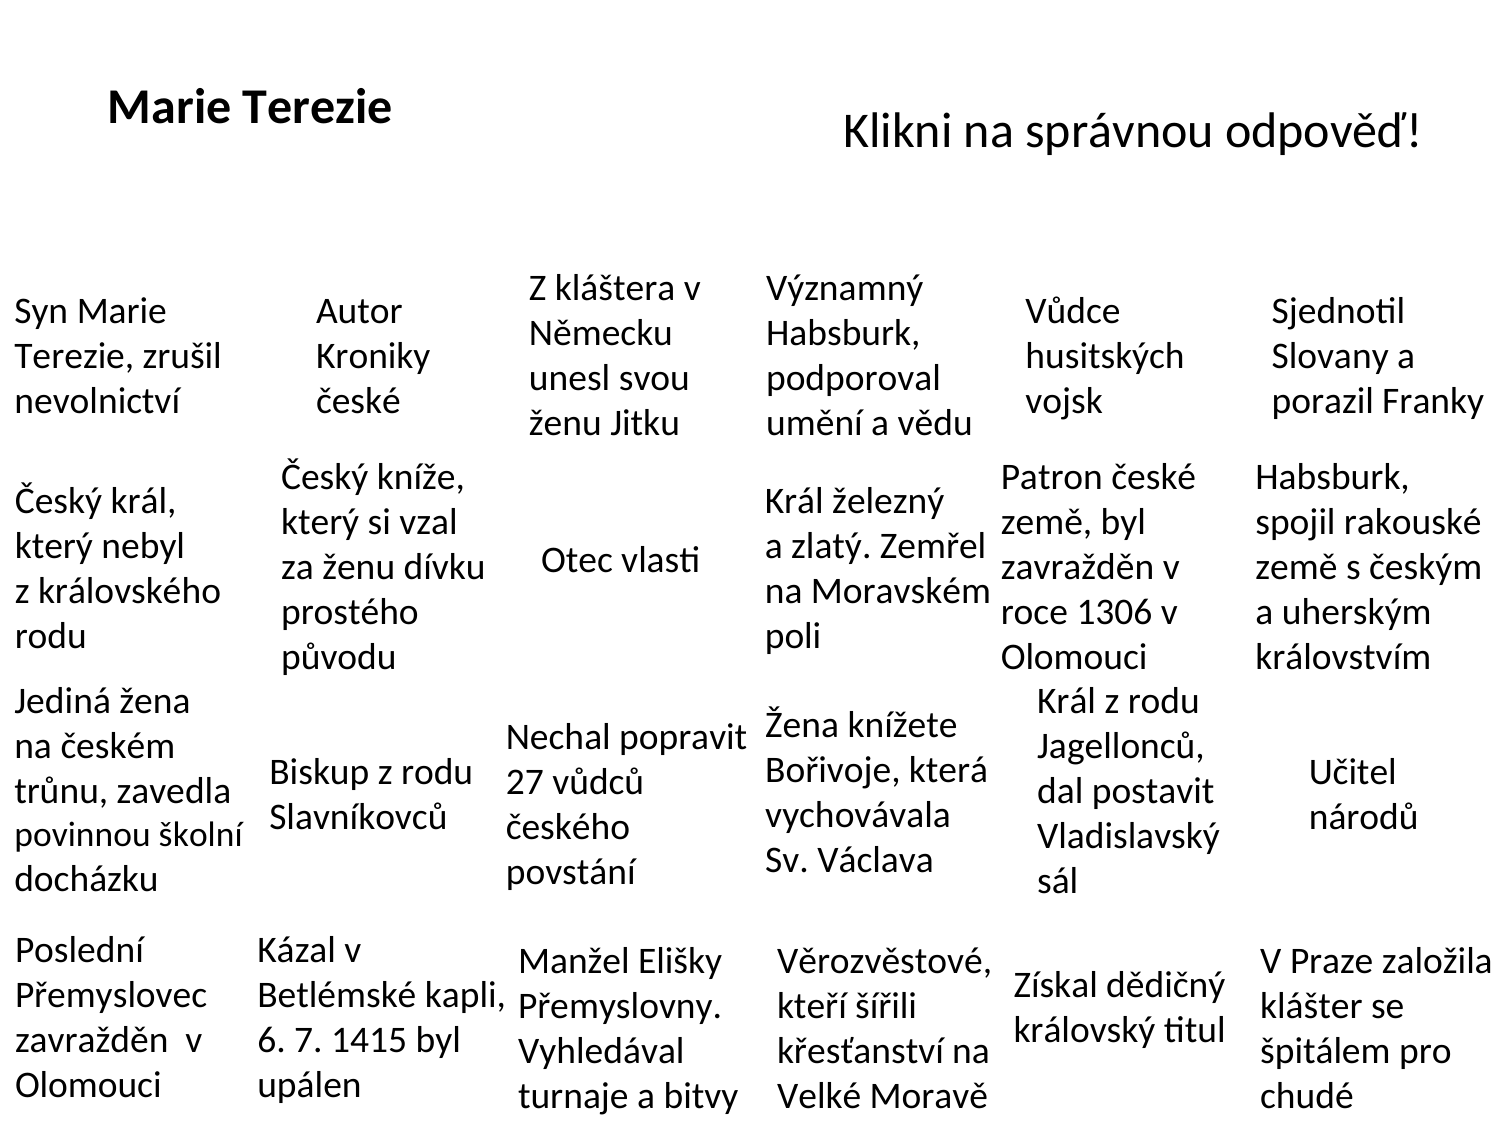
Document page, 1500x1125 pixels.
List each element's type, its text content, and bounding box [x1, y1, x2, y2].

text_box Český kníže, který si vzal za ženu dívku prostého původu [266, 444, 501, 685]
table_cell [250, 1113, 500, 1125]
table_cell [0, 453, 250, 668]
text_box Patron české země, byl zavražděn v roce 1306 v Olomouci [985, 444, 1212, 685]
text_box Autor Kroniky české [301, 278, 446, 430]
table_header [500, 229, 750, 453]
table_cell [250, 453, 266, 677]
text_box Nechal popravit 27 vůdců českého povstání [491, 704, 763, 900]
text_box V Praze založila klášter se špitálem pro chudé [1237, 928, 1500, 1124]
text_box Manžel Elišky Přemyslovny. Vyhledával turnaje a bitvy [503, 928, 754, 1124]
table_cell [750, 677, 1000, 692]
table_cell [750, 664, 985, 677]
text_box Marie Terezie [93, 66, 409, 142]
table_cell [259, 677, 500, 901]
text_box Učitel národů [1294, 739, 1434, 846]
text_box Vůdce husitských vojsk [1010, 278, 1200, 430]
table_header [750, 229, 1000, 453]
table_header [1000, 229, 1250, 453]
table_cell [1250, 901, 1500, 928]
table_cell [1250, 677, 1500, 901]
text_box Kázal v Betlémské kapli, 6. 7. 1415 byl upálen [242, 916, 522, 1113]
table_cell [1000, 1058, 1250, 1125]
table_header [250, 229, 500, 453]
text_box Otec vlasti [526, 527, 716, 588]
text_box Klikni na správnou odpověď! [828, 90, 1438, 166]
table_cell [1000, 901, 1250, 952]
text_box Věrozvěstové, kteří šířili křesťanství na Velké Moravě [762, 928, 1008, 1124]
table_cell [1212, 453, 1240, 677]
text_box Český král, který nebyl z královského rodu [0, 467, 237, 664]
text_box Žena knížete Bořivoje, která vychovávala Sv. Václava [750, 692, 1004, 888]
table_cell [750, 901, 1000, 1125]
table_cell [750, 453, 985, 467]
table_cell [250, 901, 500, 916]
text_box Z kláštera v Německu unesl svou ženu Jitku [514, 255, 725, 451]
table_header [0, 229, 250, 453]
table_cell [1235, 677, 1250, 901]
text_box Král železný a zlatý. Zemřel na Moravském poli [749, 467, 985, 664]
text_box Habsburk, spojil rakouské země s českým a uherským královstvím [1240, 444, 1498, 685]
text_box Získal dědičný královský titul [998, 952, 1237, 1058]
text_box Poslední Přemyslovec zavražděn v Olomouci [0, 916, 232, 1125]
text_box Král z rodu Jagellonců, dal postavit Vladislavský sál [1022, 668, 1235, 910]
table_cell [750, 888, 1000, 901]
text_box Biskup z rodu Slavníkovců [254, 739, 489, 846]
table_cell [500, 901, 750, 928]
text_box Významný Habsburk, podporoval umění a vědu [751, 255, 988, 451]
text_box Sjednotil Slovany a porazil Franky [1256, 278, 1500, 430]
table_header [1250, 229, 1500, 453]
table_cell [501, 453, 750, 677]
table_cell [500, 1113, 750, 1125]
text_box Syn Marie Terezie, zrušil nevolnictví [0, 278, 237, 430]
table_cell [1000, 685, 1022, 901]
text_box Jediná žena na českém trůnu, zavedla povinnou školní docházku [0, 668, 259, 907]
table_cell [500, 677, 750, 704]
table_cell [0, 907, 250, 1125]
